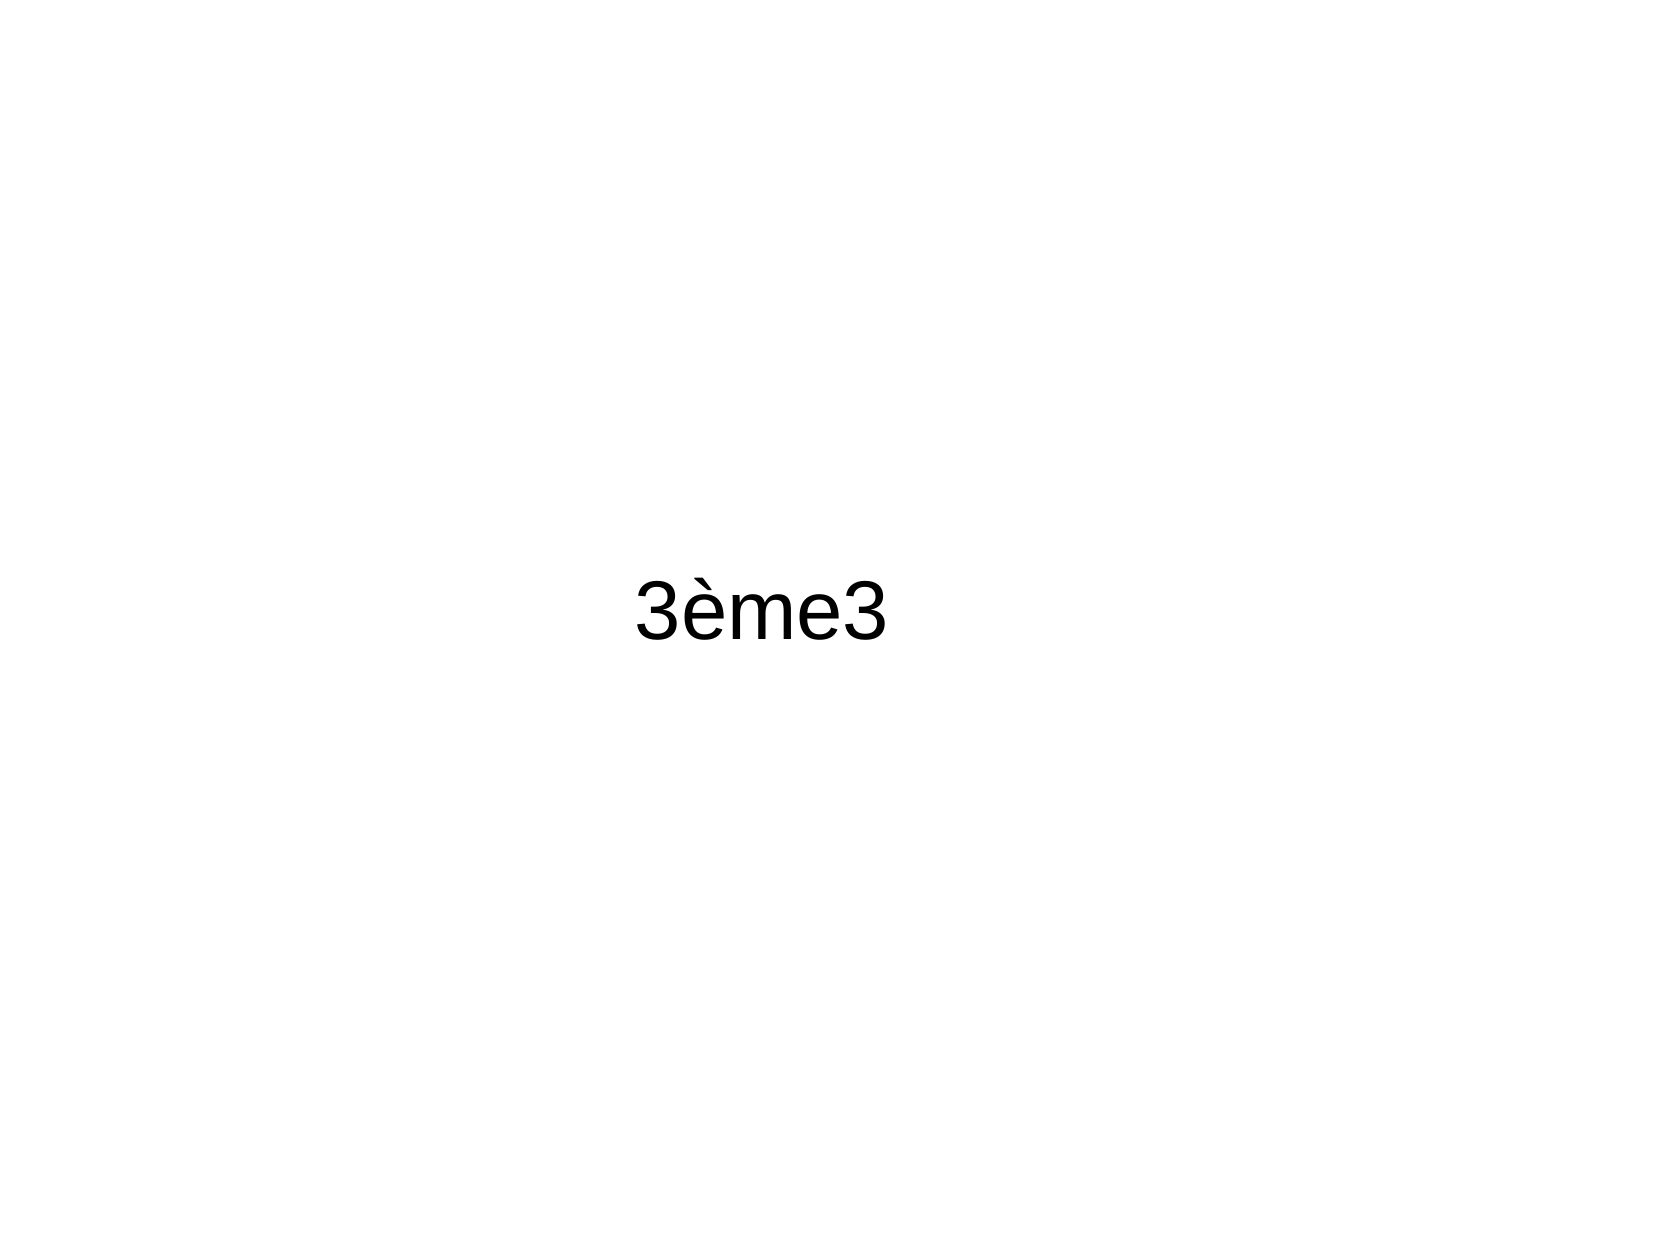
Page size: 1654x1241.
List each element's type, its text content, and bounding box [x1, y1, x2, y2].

text_box 3ème3 [620, 556, 904, 665]
